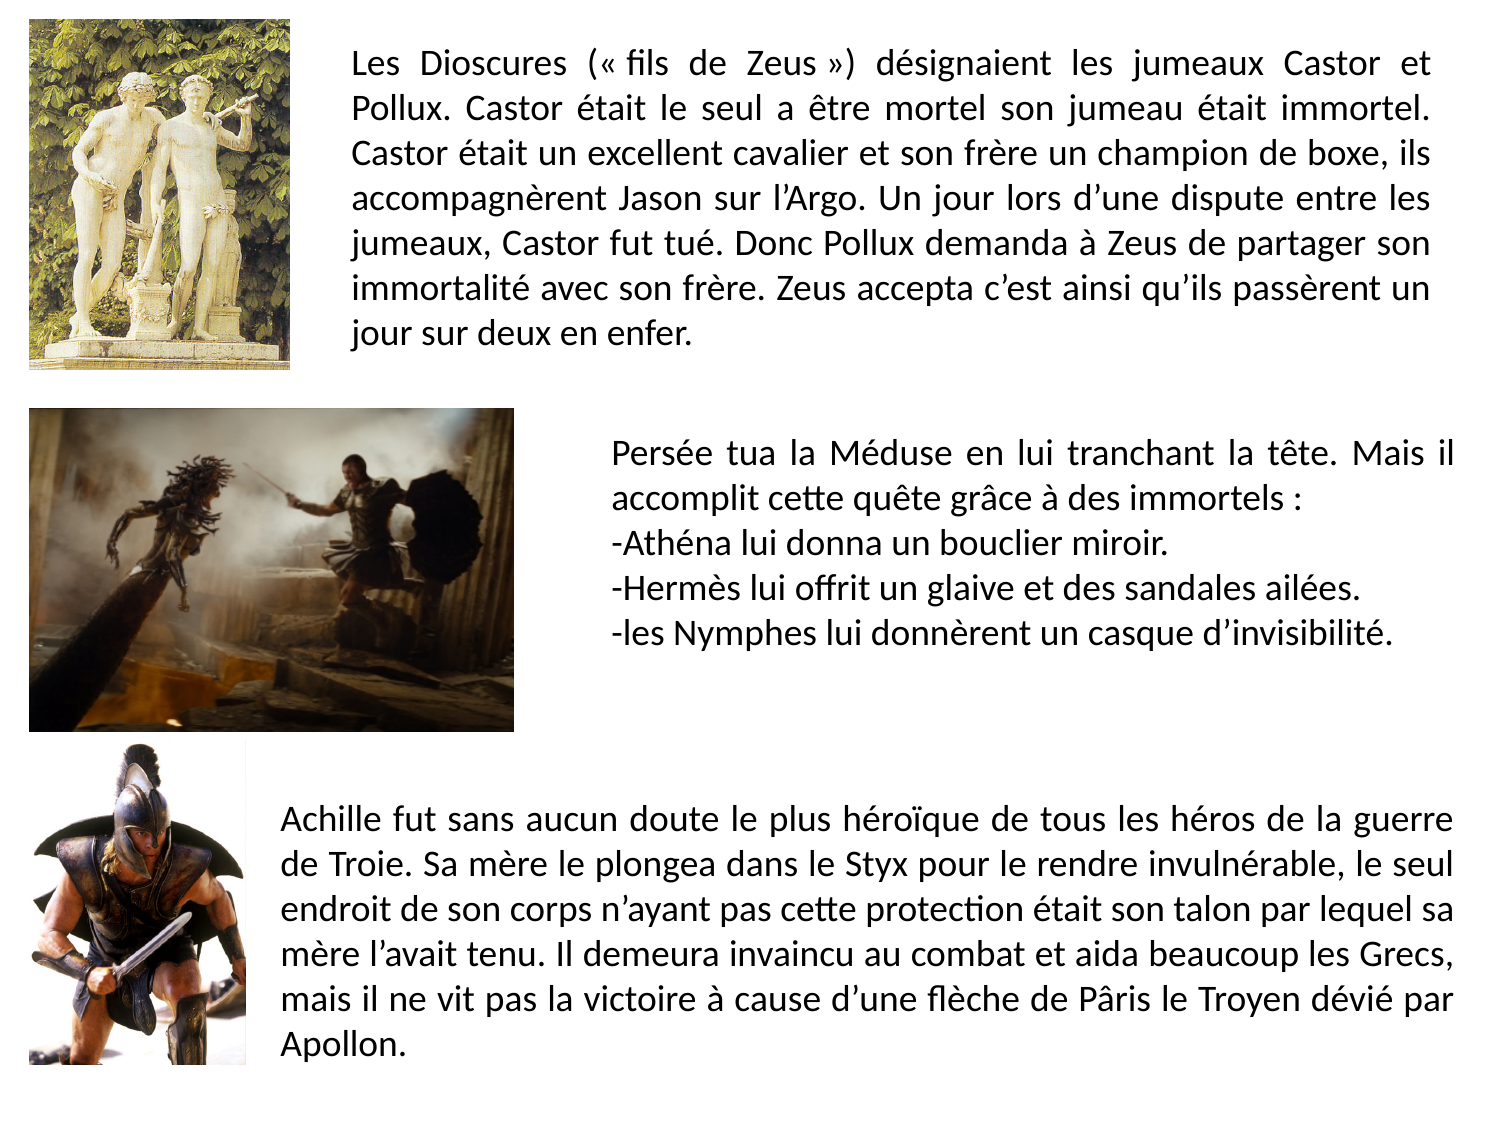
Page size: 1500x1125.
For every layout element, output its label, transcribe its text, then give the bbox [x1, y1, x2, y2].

text_box Persée tua la Méduse en lui tranchant la tête. Mais il accomplit cette quête grâce à des immortels : -Athéna lui donna un bouclier miroir. -Hermès lui offrit un glaive et des sandales ailées. -les Nymphes lui donnèrent un casque d’invisibilité. [596, 420, 1471, 661]
picture [29, 739, 246, 1065]
picture [29, 408, 514, 732]
text_box Les Dioscures (« fils de Zeus ») désignaient les jumeaux Castor et Pollux. Castor était le seul a être mortel son jumeau était immortel. Castor était un excellent cavalier et son frère un champion de boxe, ils accompagnèrent Jason sur l’Argo. Un jour lors d’une dispute entre les jumeaux, Castor fut tué. Donc Pollux demanda à Zeus de partager son immortalité avec son frère. Zeus accepta c’est ainsi qu’ils passèrent un jour sur deux en enfer. [336, 30, 1447, 361]
text_box Achille fut sans aucun doute le plus héroïque de tous les héros de la guerre de Troie. Sa mère le plongea dans le Styx pour le rendre invulnérable, le seul endroit de son corps n’ayant pas cette protection était son talon par lequel sa mère l’avait tenu. Il demeura invaincu au combat et aida beaucoup les Grecs, mais il ne vit pas la victoire à cause d’une flèche de Pâris le Troyen dévié par Apollon. [265, 786, 1471, 1072]
picture [29, 19, 290, 370]
